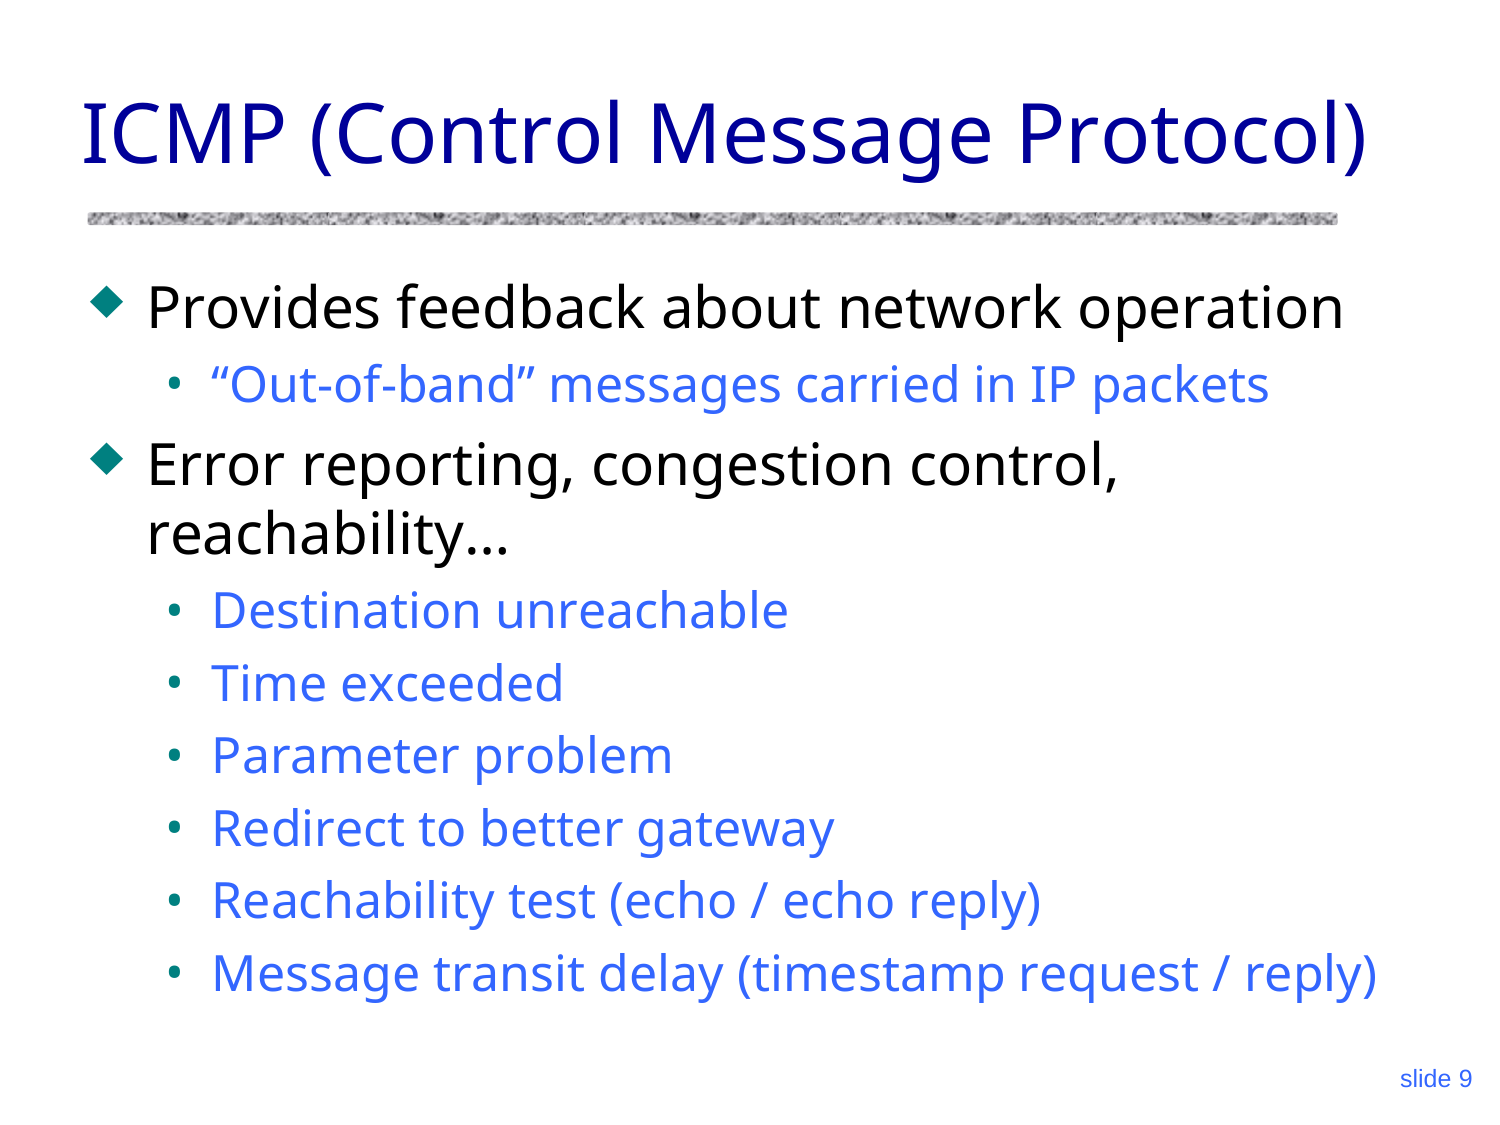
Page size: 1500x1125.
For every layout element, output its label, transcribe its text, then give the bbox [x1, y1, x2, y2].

title ICMP (Control Message Protocol) [66, 37, 1450, 188]
list Provides feedback about network operation “Out-of-band” messages carried in IP packets Error reporting, congestion control, reachability… Destination unreachable Time exceeded Parameter problem Redirect to better gateway Reachability test (echo / echo reply) Message transit delay (timestamp request / reply) [74, 262, 1450, 1075]
text_box slide <number> [1174, 1025, 1488, 1101]
picture [87, 212, 1338, 226]
